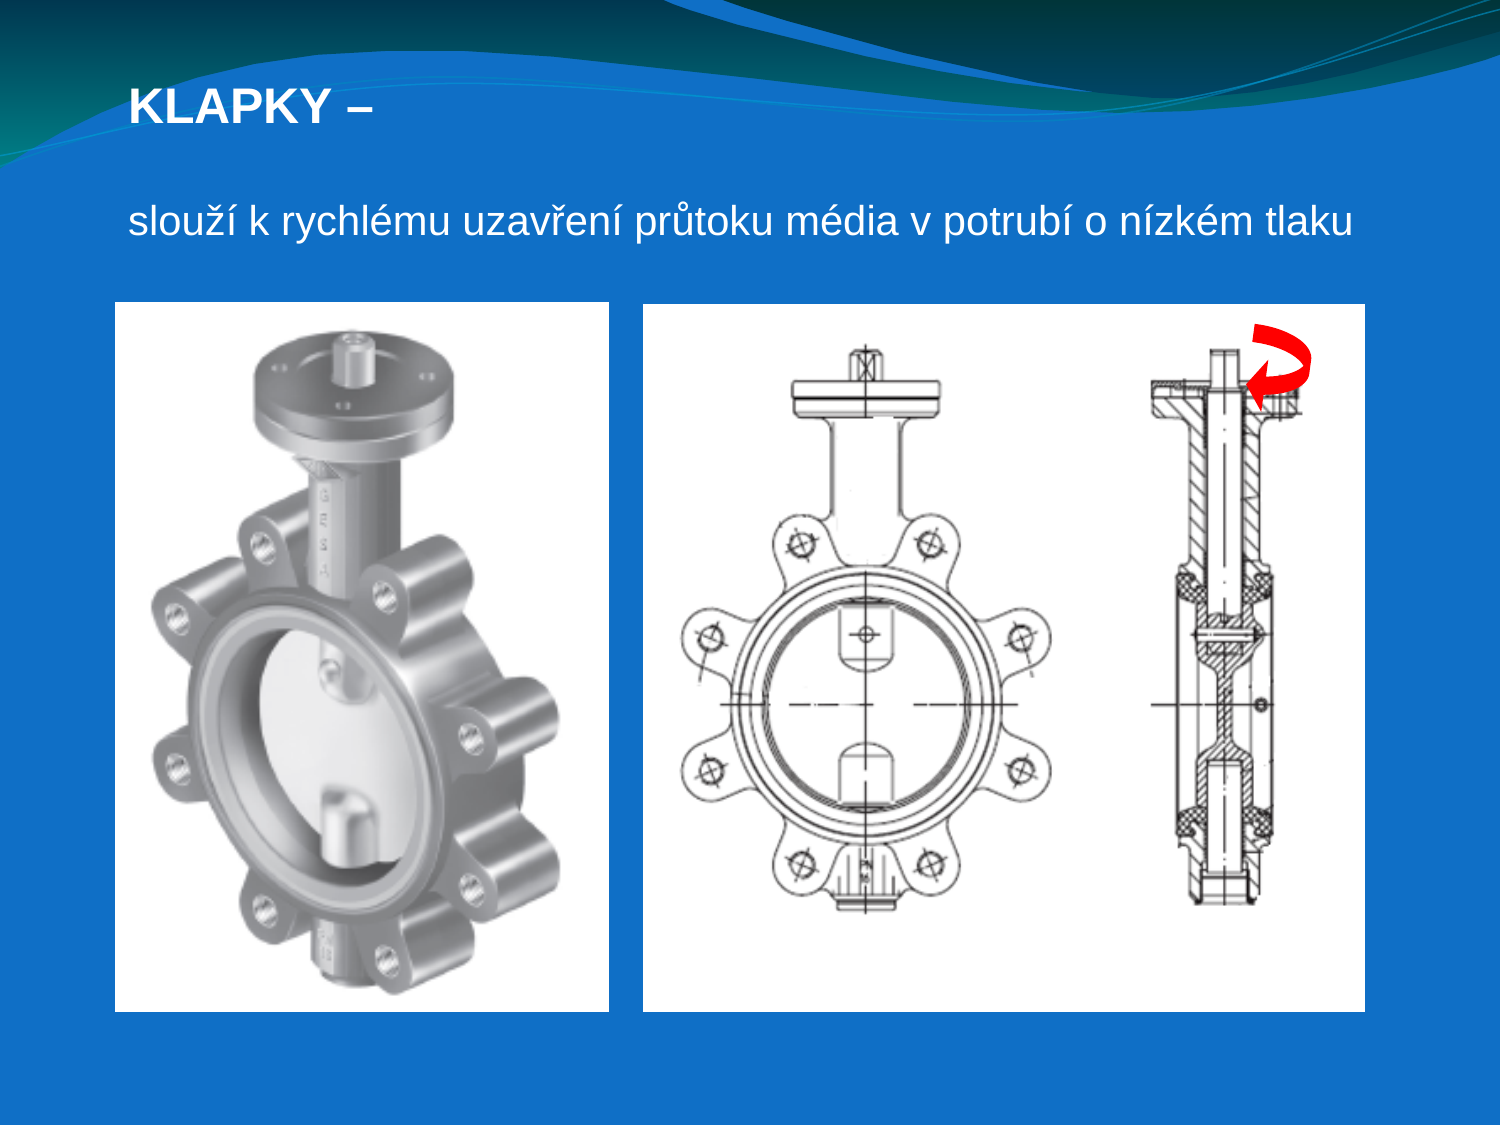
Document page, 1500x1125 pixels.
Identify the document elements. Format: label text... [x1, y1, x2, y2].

text_box [1248, 326, 1310, 406]
picture [643, 304, 1365, 1012]
text_box KLAPKY – slouží k rychlému uzavření průtoku média v potrubí o nízkém tlaku [113, 66, 1369, 302]
picture [115, 302, 609, 1012]
